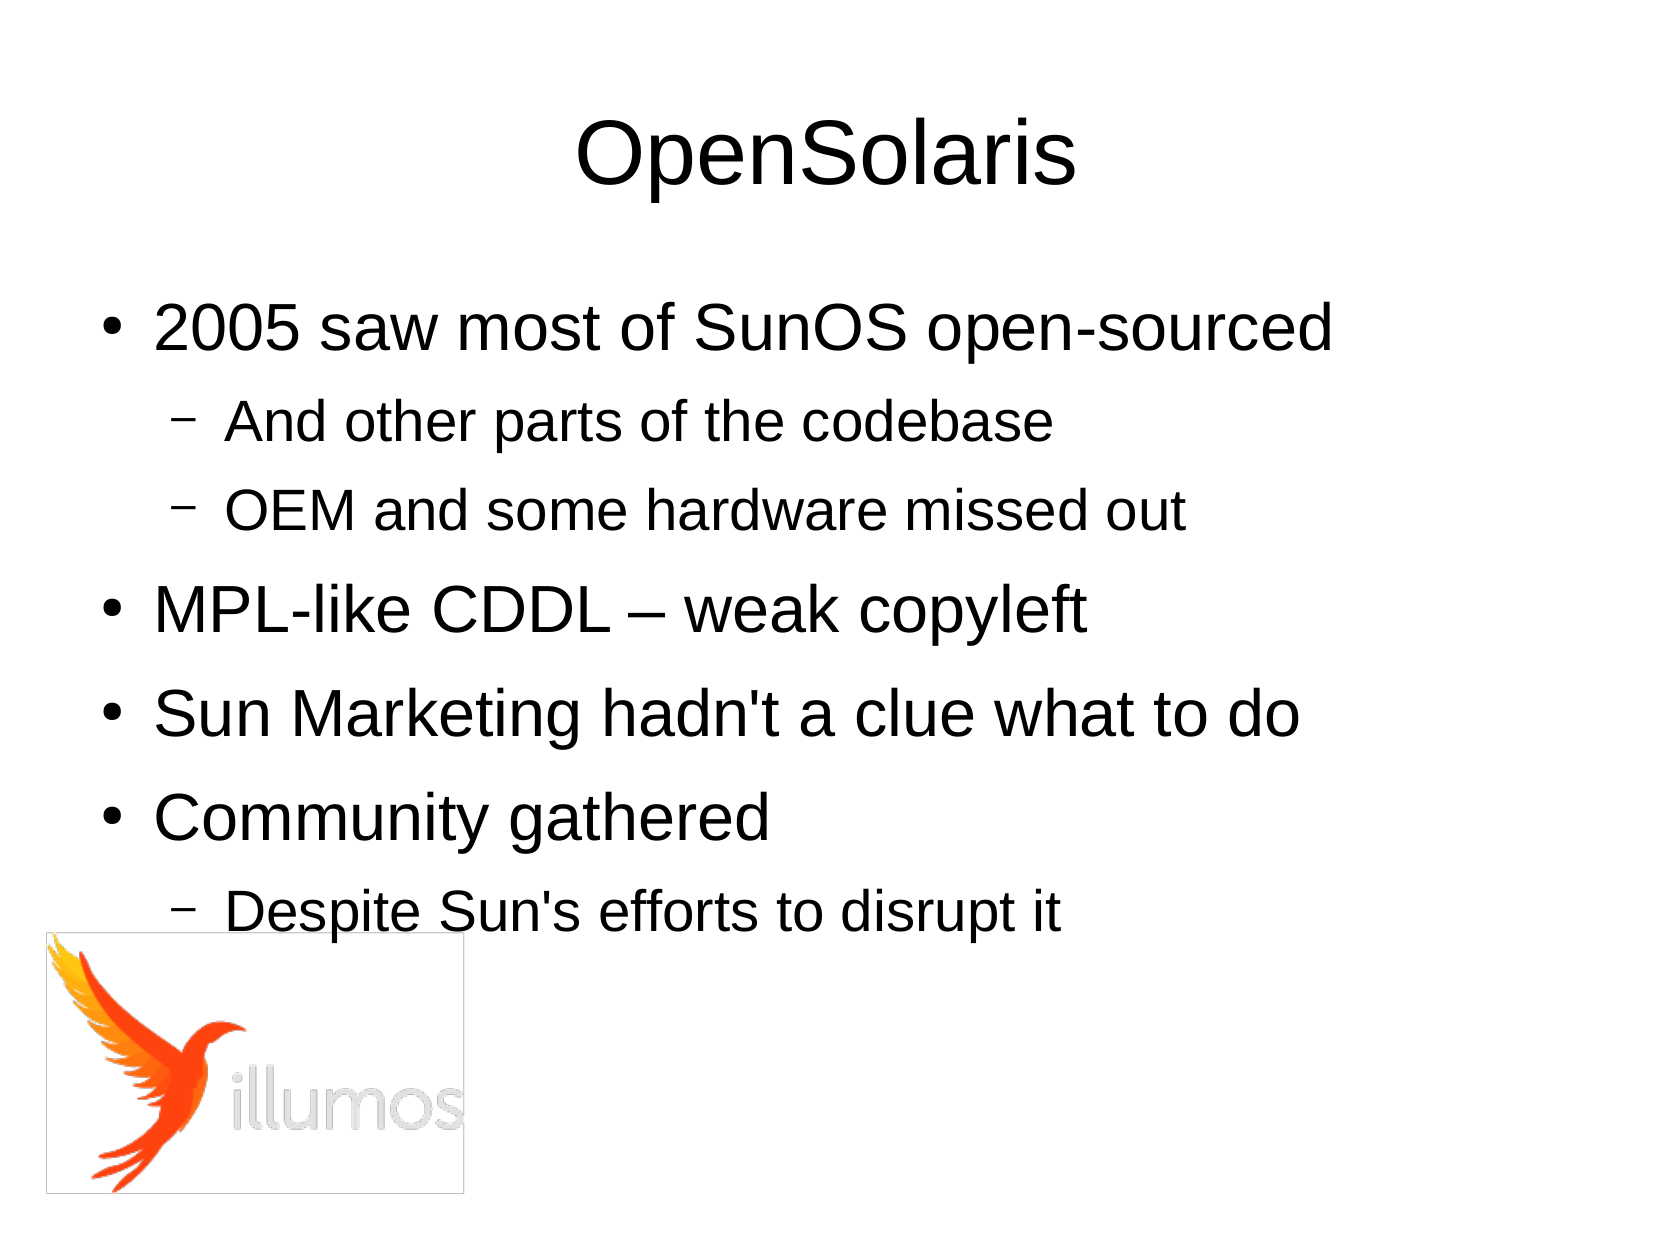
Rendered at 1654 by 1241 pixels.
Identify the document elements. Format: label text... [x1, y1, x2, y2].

picture [0, 886, 511, 1241]
list 2005 saw most of SunOS open-sourced And other parts of the codebase OEM and some hardware missed out MPL-like CDDL – weak copyleft Sun Marketing hadn't a clue what to do Community gathered Despite Sun's efforts to disrupt it [82, 290, 1571, 1010]
title OpenSolaris [82, 49, 1571, 257]
